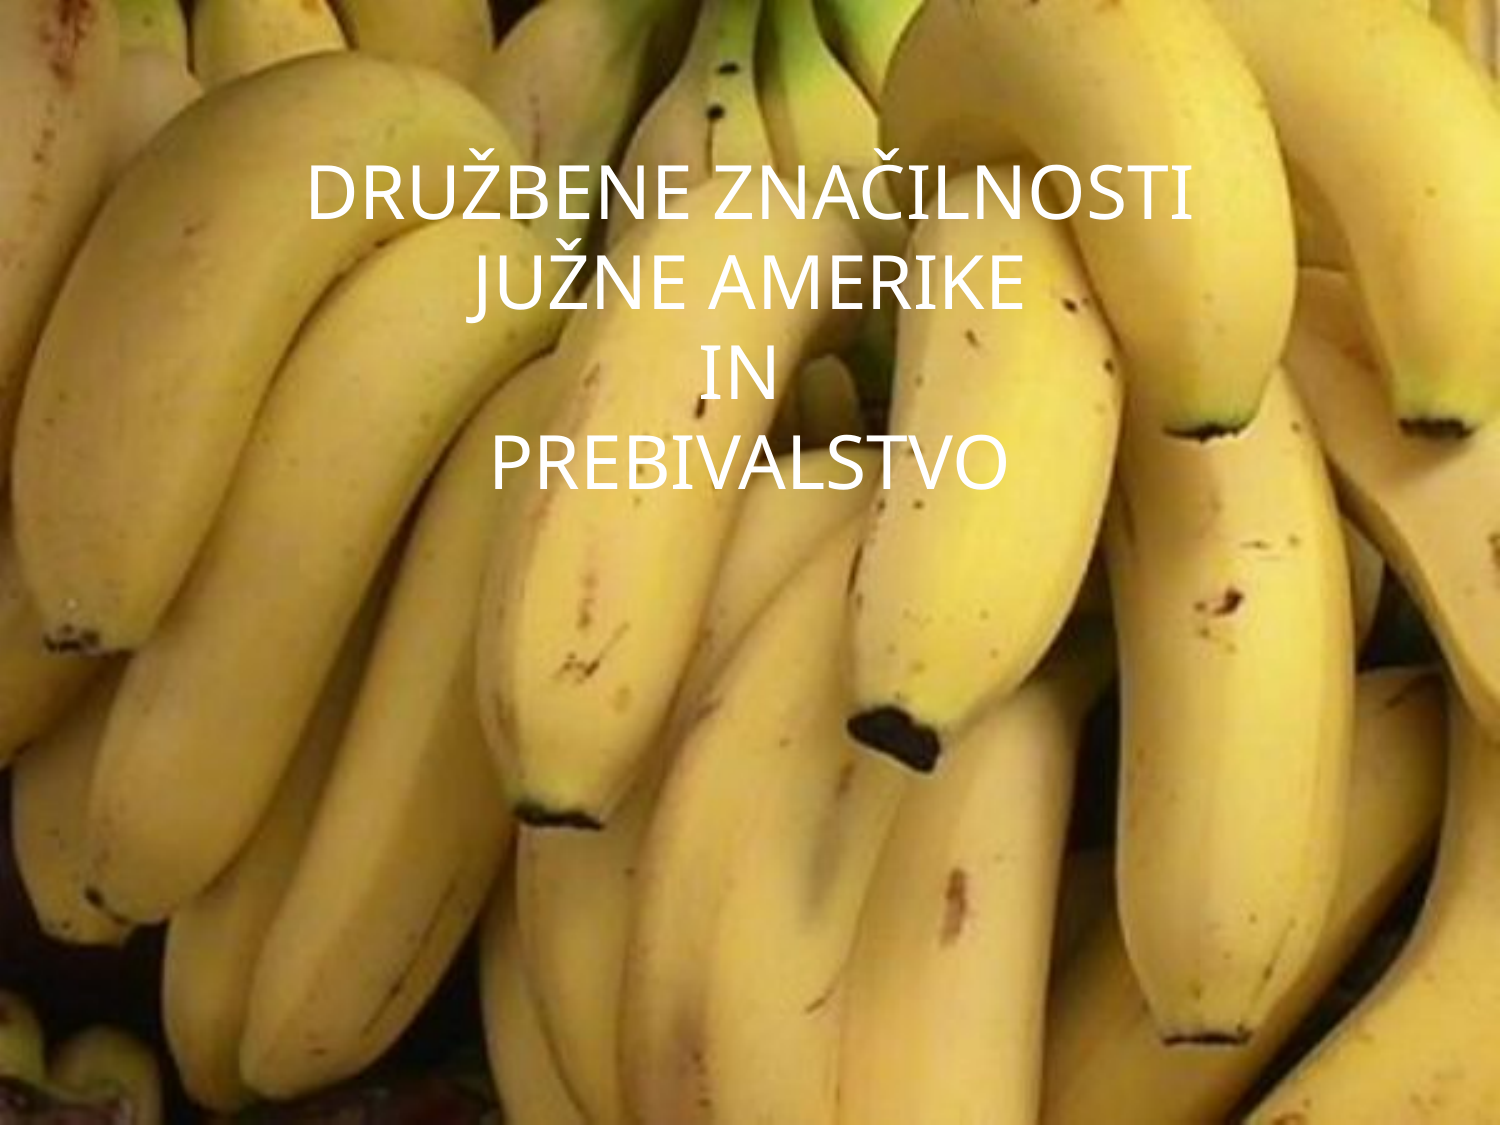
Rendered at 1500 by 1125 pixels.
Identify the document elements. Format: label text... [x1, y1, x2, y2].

picture [0, 0, 1500, 1125]
text_box DRUŽBENE ZNAČILNOSTI JUŽNE AMERIKE IN PREBIVALSTVO [194, 137, 1306, 616]
